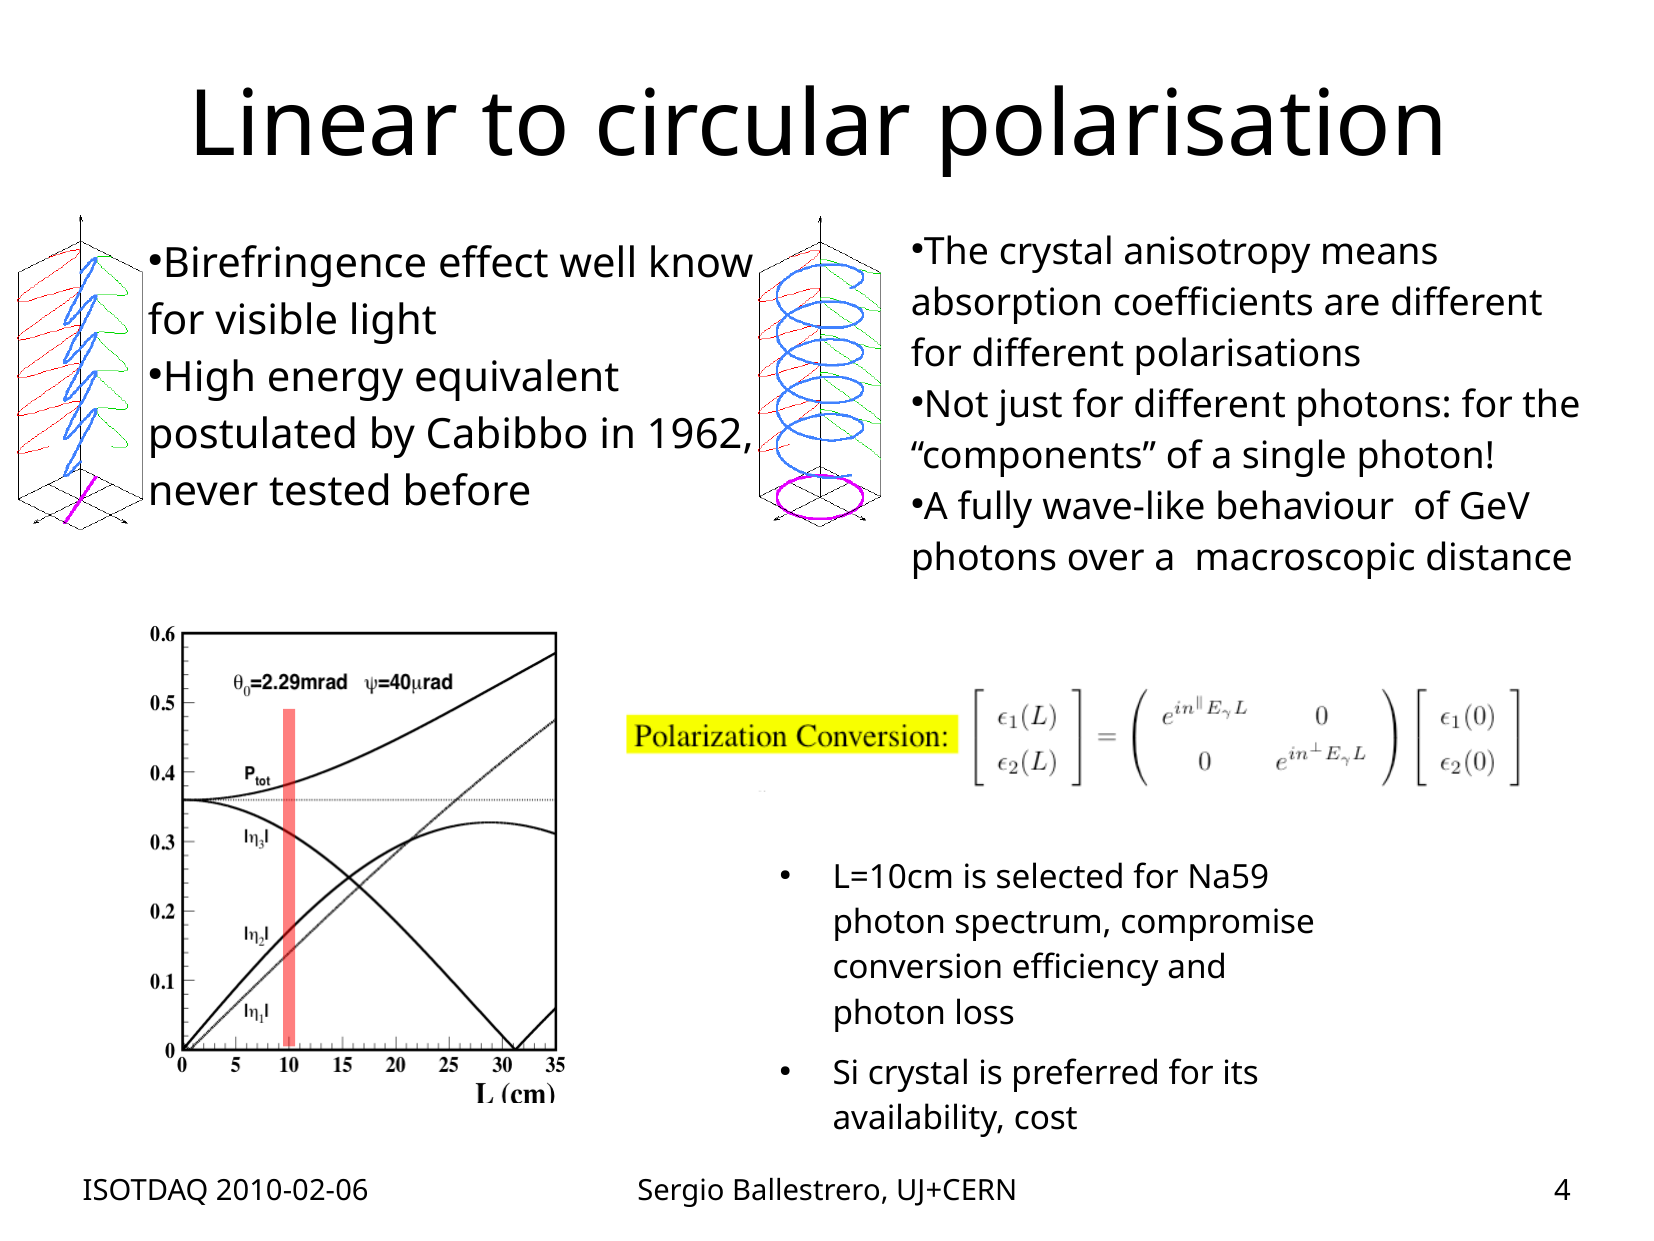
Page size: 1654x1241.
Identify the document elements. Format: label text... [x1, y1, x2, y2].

picture [624, 680, 1526, 792]
text_box The crystal anisotropy means absorption coefficients are different for different polarisations Not just for different photons: for the “components” of a single photon! A fully wave-like behaviour of GeV photons over a macroscopic distance [896, 216, 1598, 625]
picture [144, 618, 568, 1103]
picture [758, 216, 881, 527]
text_box [283, 708, 296, 1047]
picture [17, 215, 143, 530]
title Linear to circular polarisation [75, 52, 1564, 188]
list L=10cm is selected for Na59 photon spectrum, compromise conversion efficiency and photon loss Si crystal is preferred for its availability, cost [761, 852, 1317, 1124]
text_box Birefringence effect well know for visible light High energy equivalent postulated by Cabibbo in 1962, never tested before [133, 225, 810, 531]
